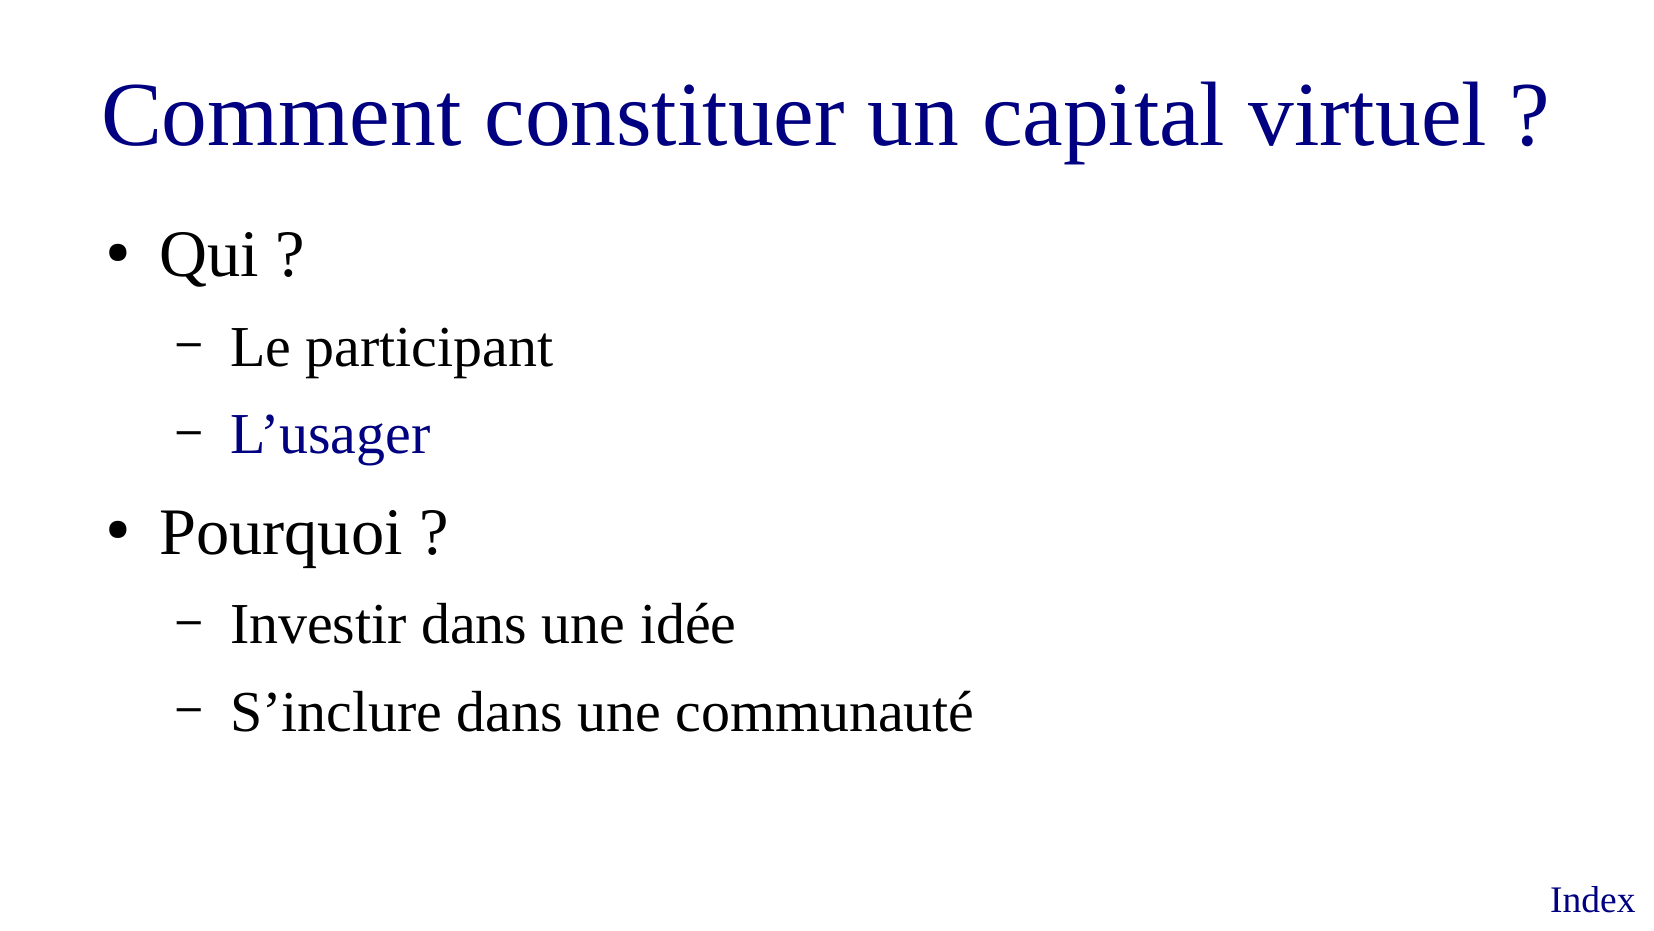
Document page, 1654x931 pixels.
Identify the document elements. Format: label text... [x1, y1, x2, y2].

title Comment constituer un capital virtuel ? [82, 24, 1571, 205]
list Qui ? Le participant L’usager Pourquoi ? Investir dans une idée S’inclure dans une communauté [88, 217, 1577, 757]
